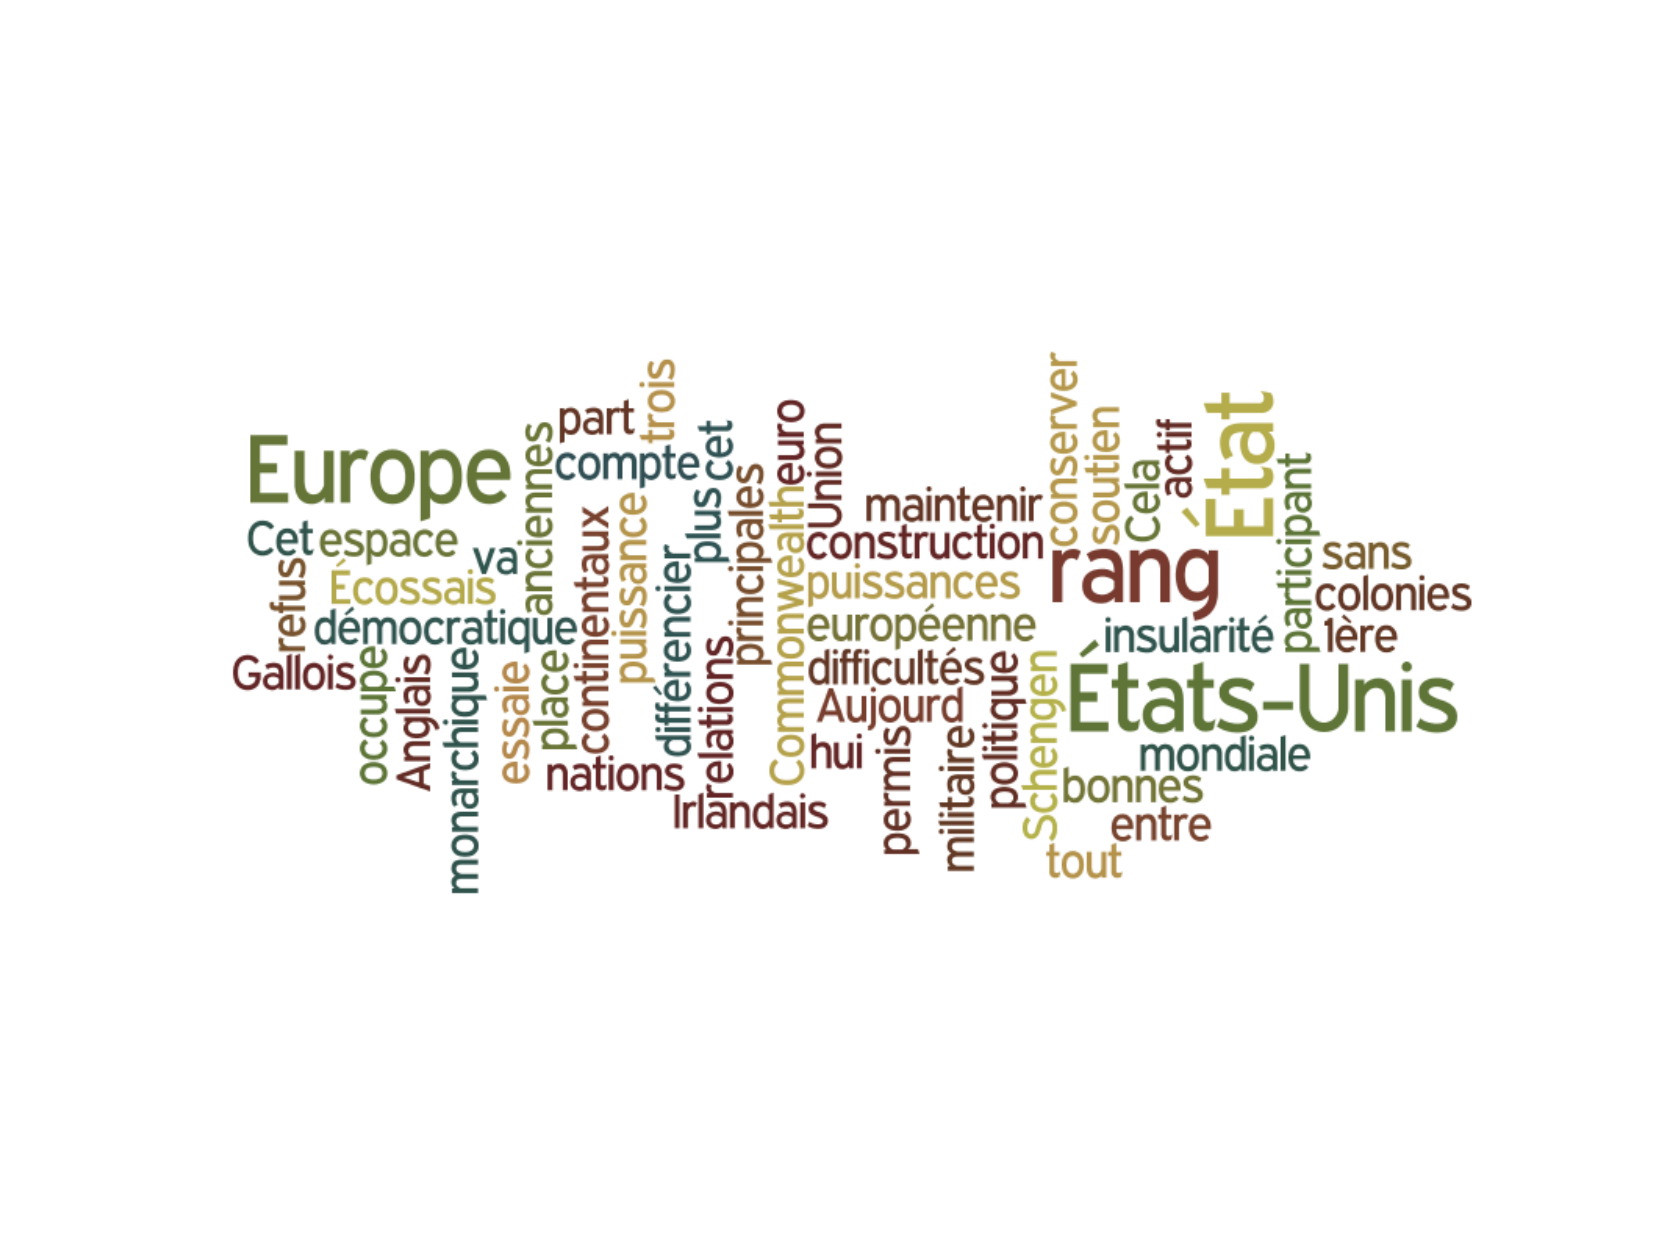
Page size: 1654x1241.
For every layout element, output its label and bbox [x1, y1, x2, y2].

picture [199, 274, 1492, 970]
